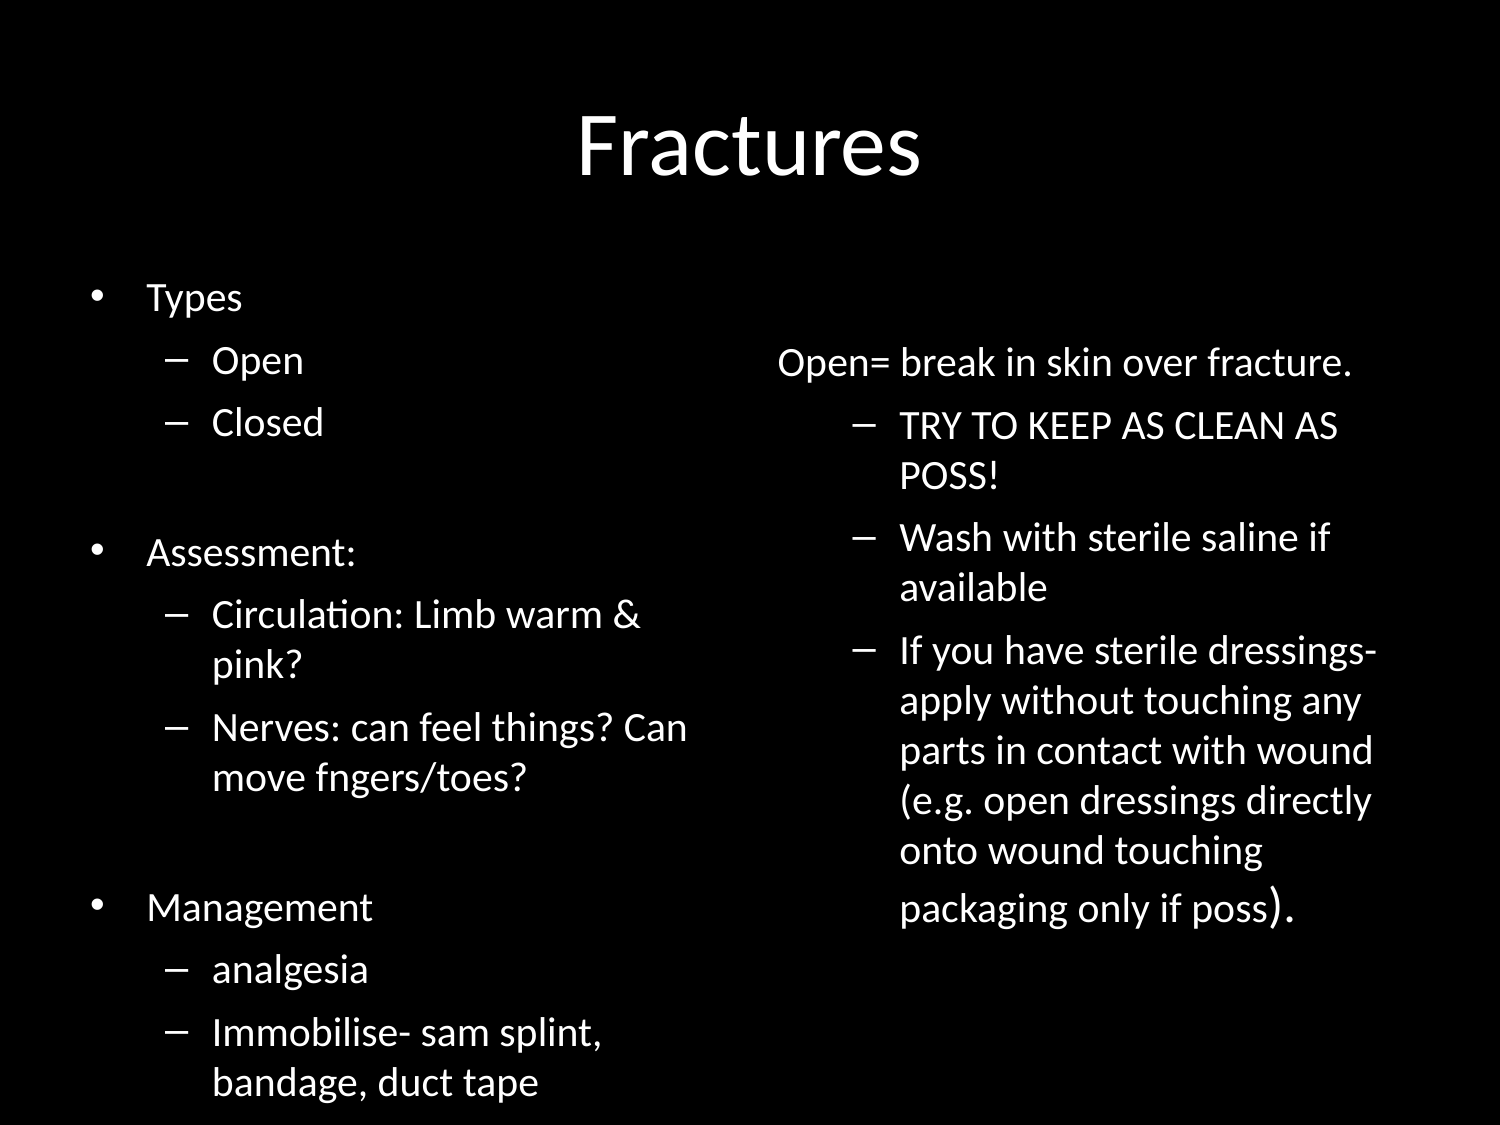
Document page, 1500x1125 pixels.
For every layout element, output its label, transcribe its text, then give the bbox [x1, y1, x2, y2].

list Types Open Closed Assessment: Circulation: Limb warm & pink? Nerves: can feel things? Can move fngers/toes? Management analgesia Immobilise- sam splint, bandage, duct tape [75, 262, 738, 1005]
list Open= break in skin over fracture. TRY TO KEEP AS CLEAN AS POSS! Wash with sterile saline if available If you have sterile dressings- apply without touching any parts in contact with wound (e.g. open dressings directly onto wound touching packaging only if poss). [762, 262, 1425, 1005]
title Fractures [75, 45, 1425, 233]
